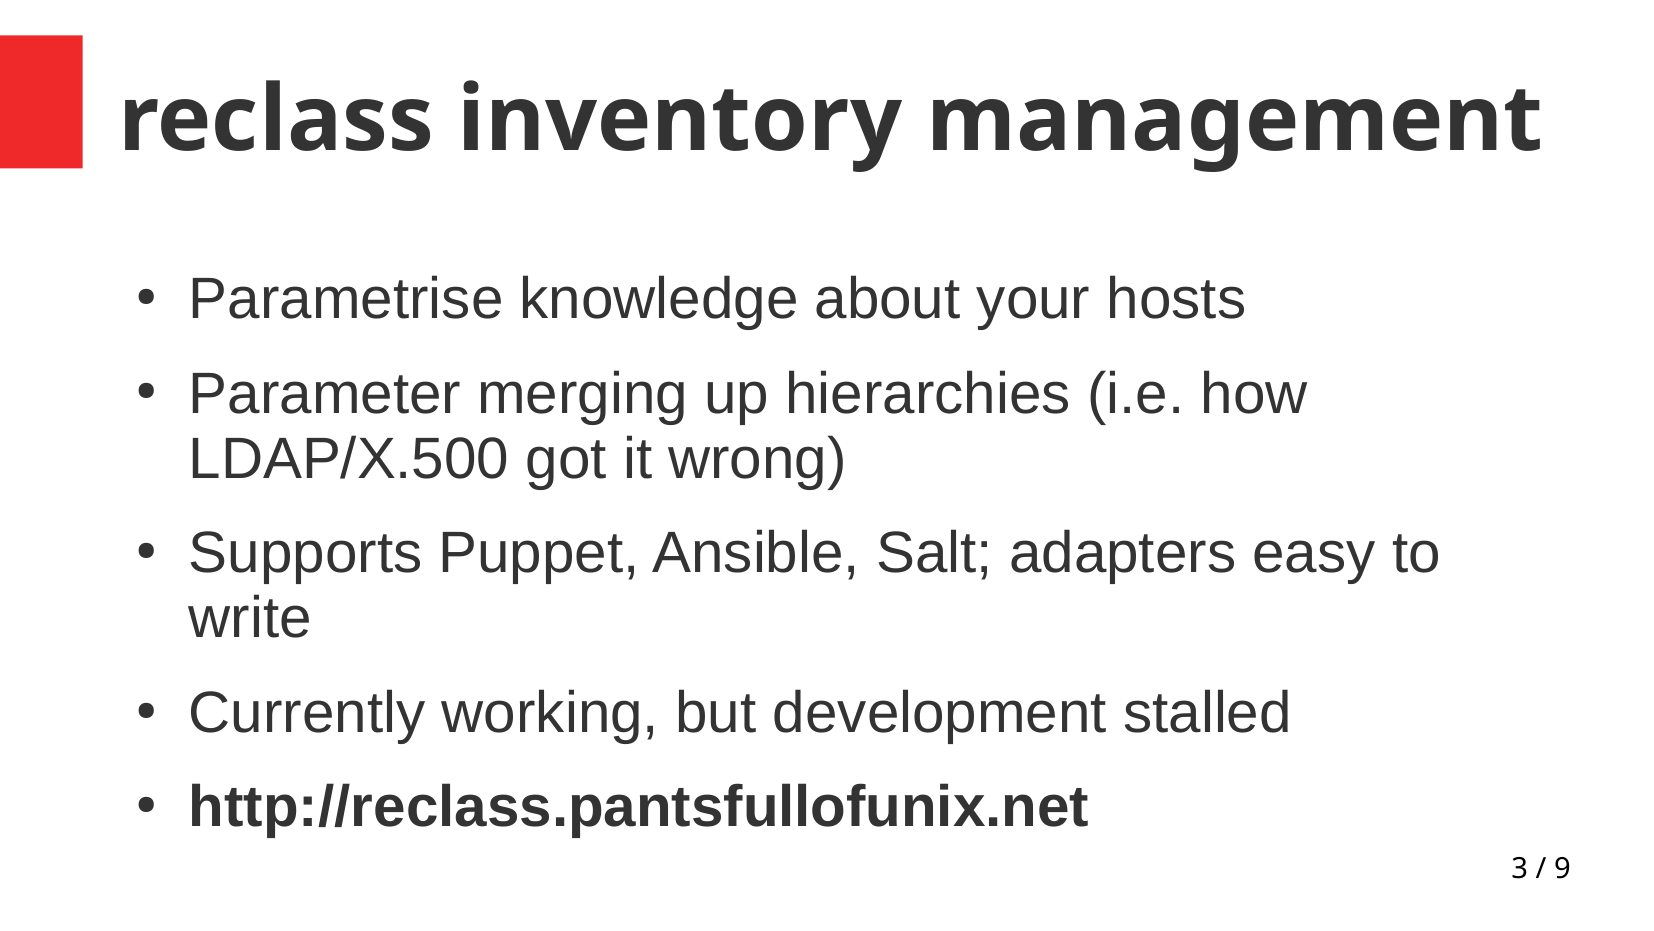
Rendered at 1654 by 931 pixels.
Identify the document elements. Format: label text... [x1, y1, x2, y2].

title reclass inventory management [118, 37, 1571, 193]
list Parametrise knowledge about your hosts Parameter merging up hierarchies (i.e. how LDAP/X.500 got it wrong) Supports Puppet, Ansible, Salt; adapters easy to write Currently working, but development stalled http://reclass.pantsfullofunix.net [118, 265, 1536, 806]
